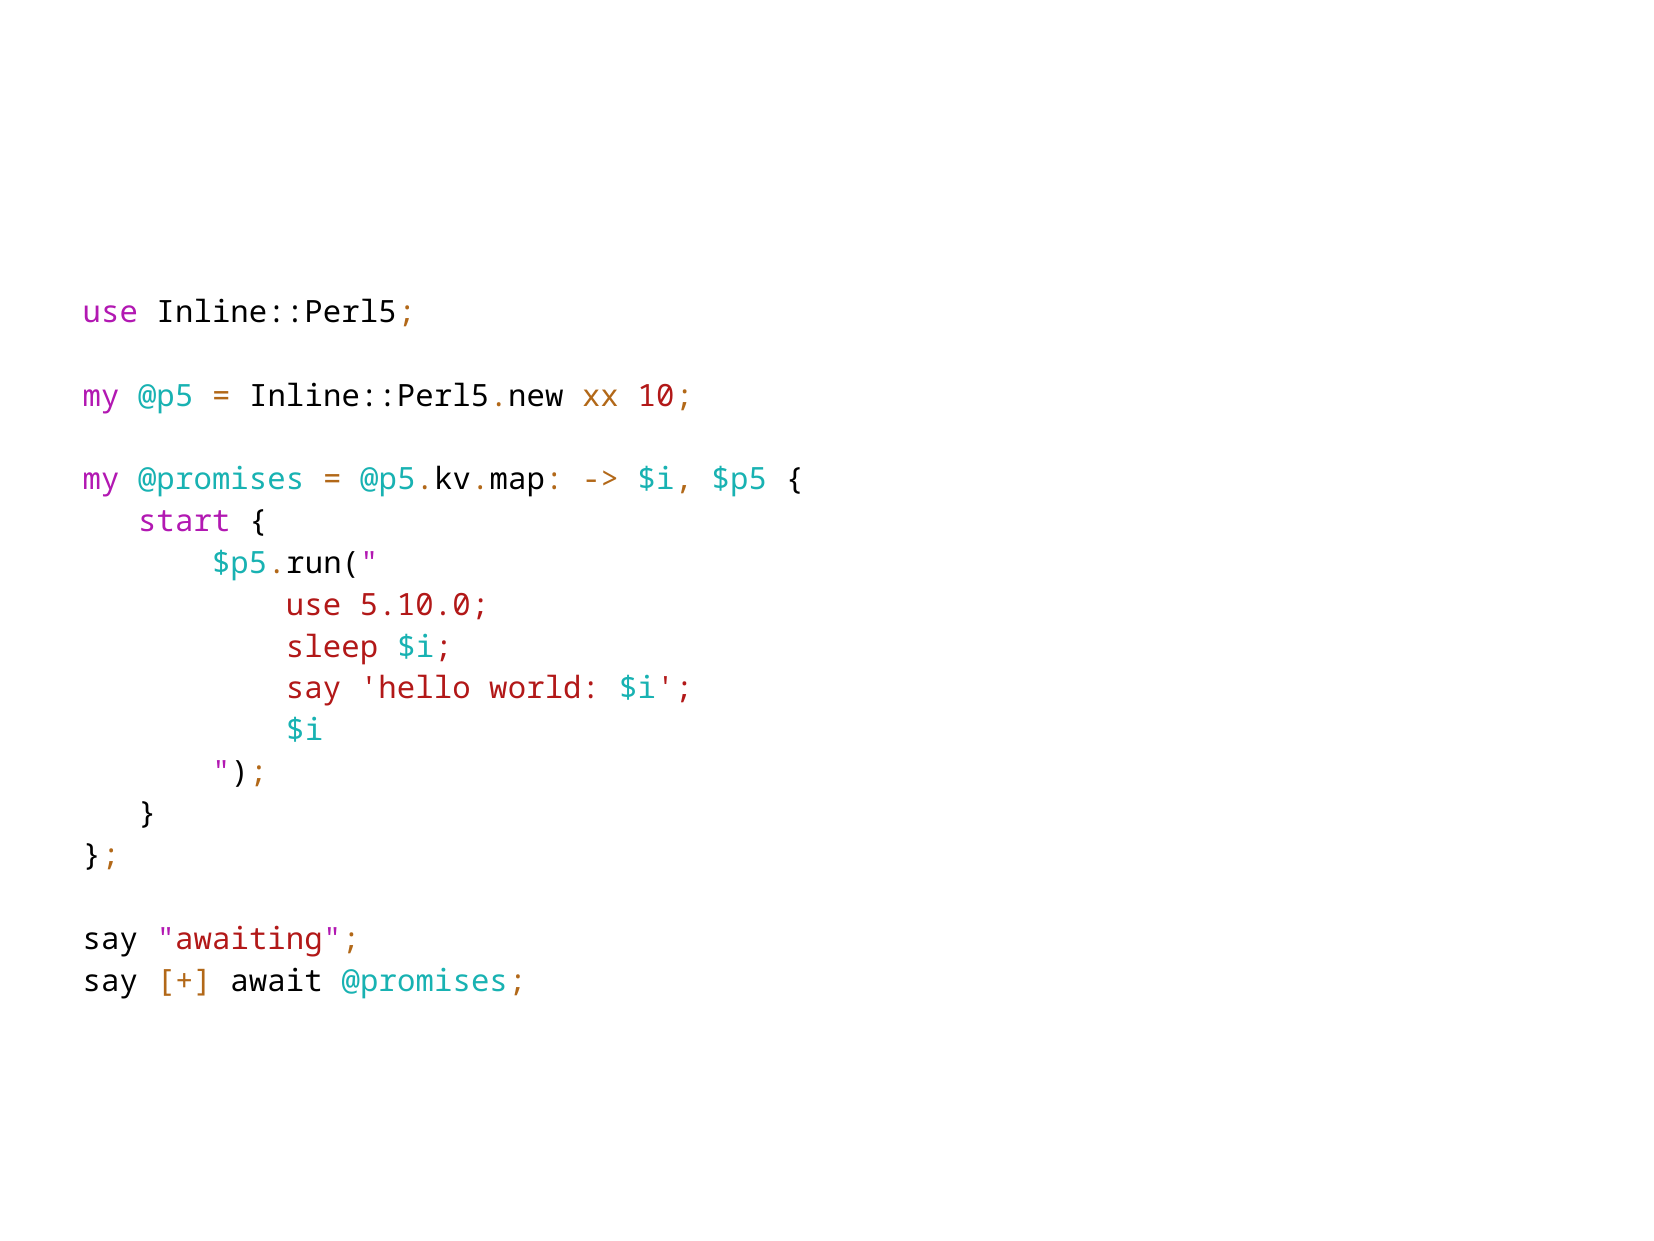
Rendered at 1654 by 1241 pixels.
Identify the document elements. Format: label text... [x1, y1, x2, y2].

list use Inline::Perl5; my @p5 = Inline::Perl5.new xx 10; my @promises = @p5.kv.map: -> $i, $p5 { start { $p5.run(" use 5.10.0; sleep $i; say 'hello world: $i'; $i "); } }; say "awaiting"; say [+] await @promises; [82, 290, 1571, 1010]
